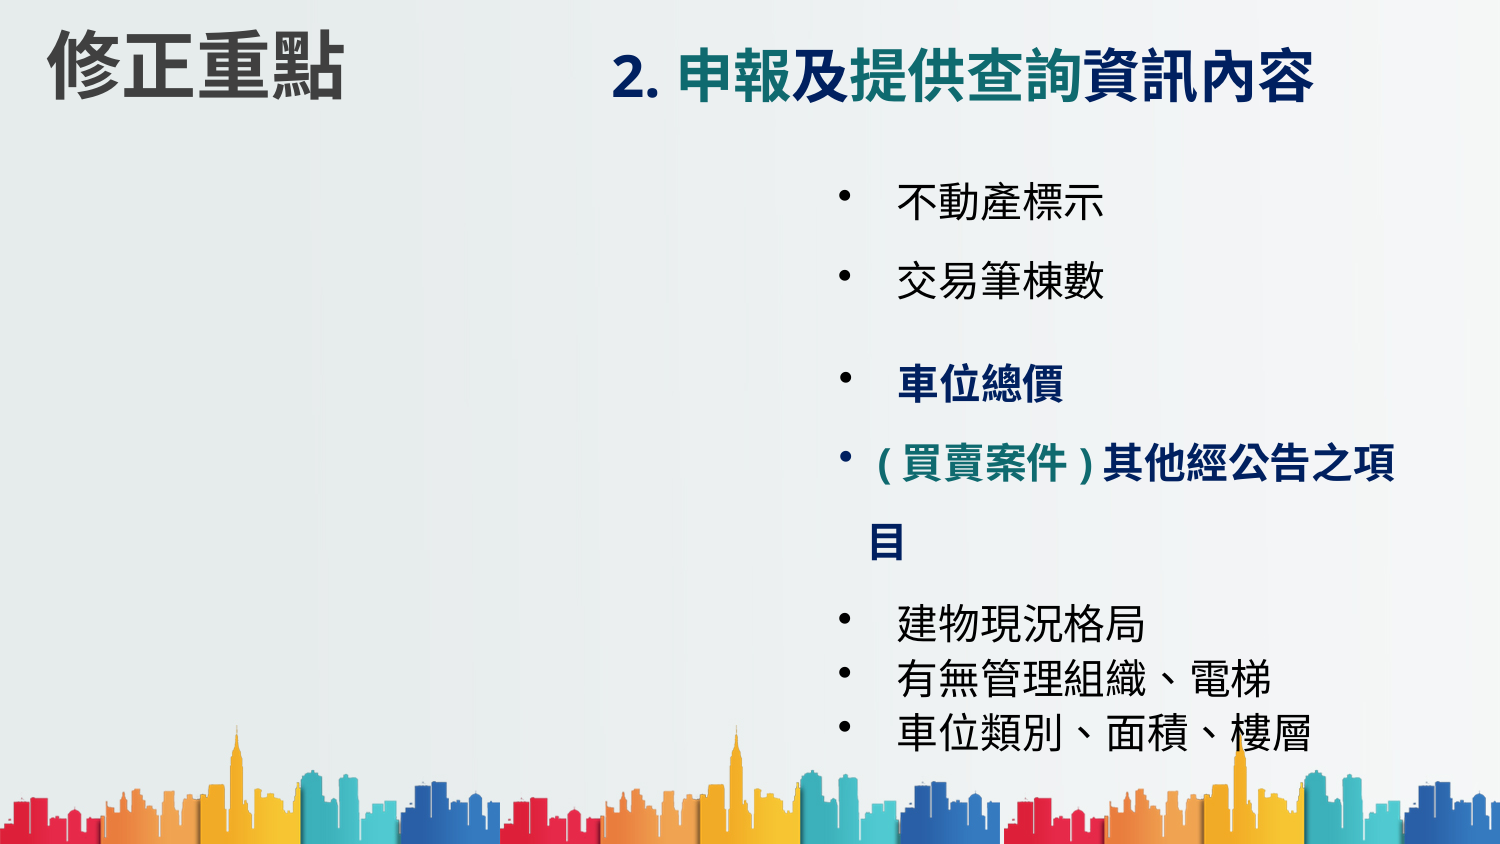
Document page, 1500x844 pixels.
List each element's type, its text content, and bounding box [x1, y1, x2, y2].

picture [0, 0, 1500, 844]
text_box 不動產標示 交易筆棟數 [797, 126, 1266, 326]
title 修正重點 [5, 23, 409, 103]
text_box 車位總價 (買賣案件)其他經公告之項目 [798, 351, 1471, 544]
text_box 2.申報及提供查詢資訊內容 [596, 32, 1341, 117]
text_box 建物現況格局 有無管理組織、電梯 車位類別、面積、樓層 [797, 587, 1387, 764]
